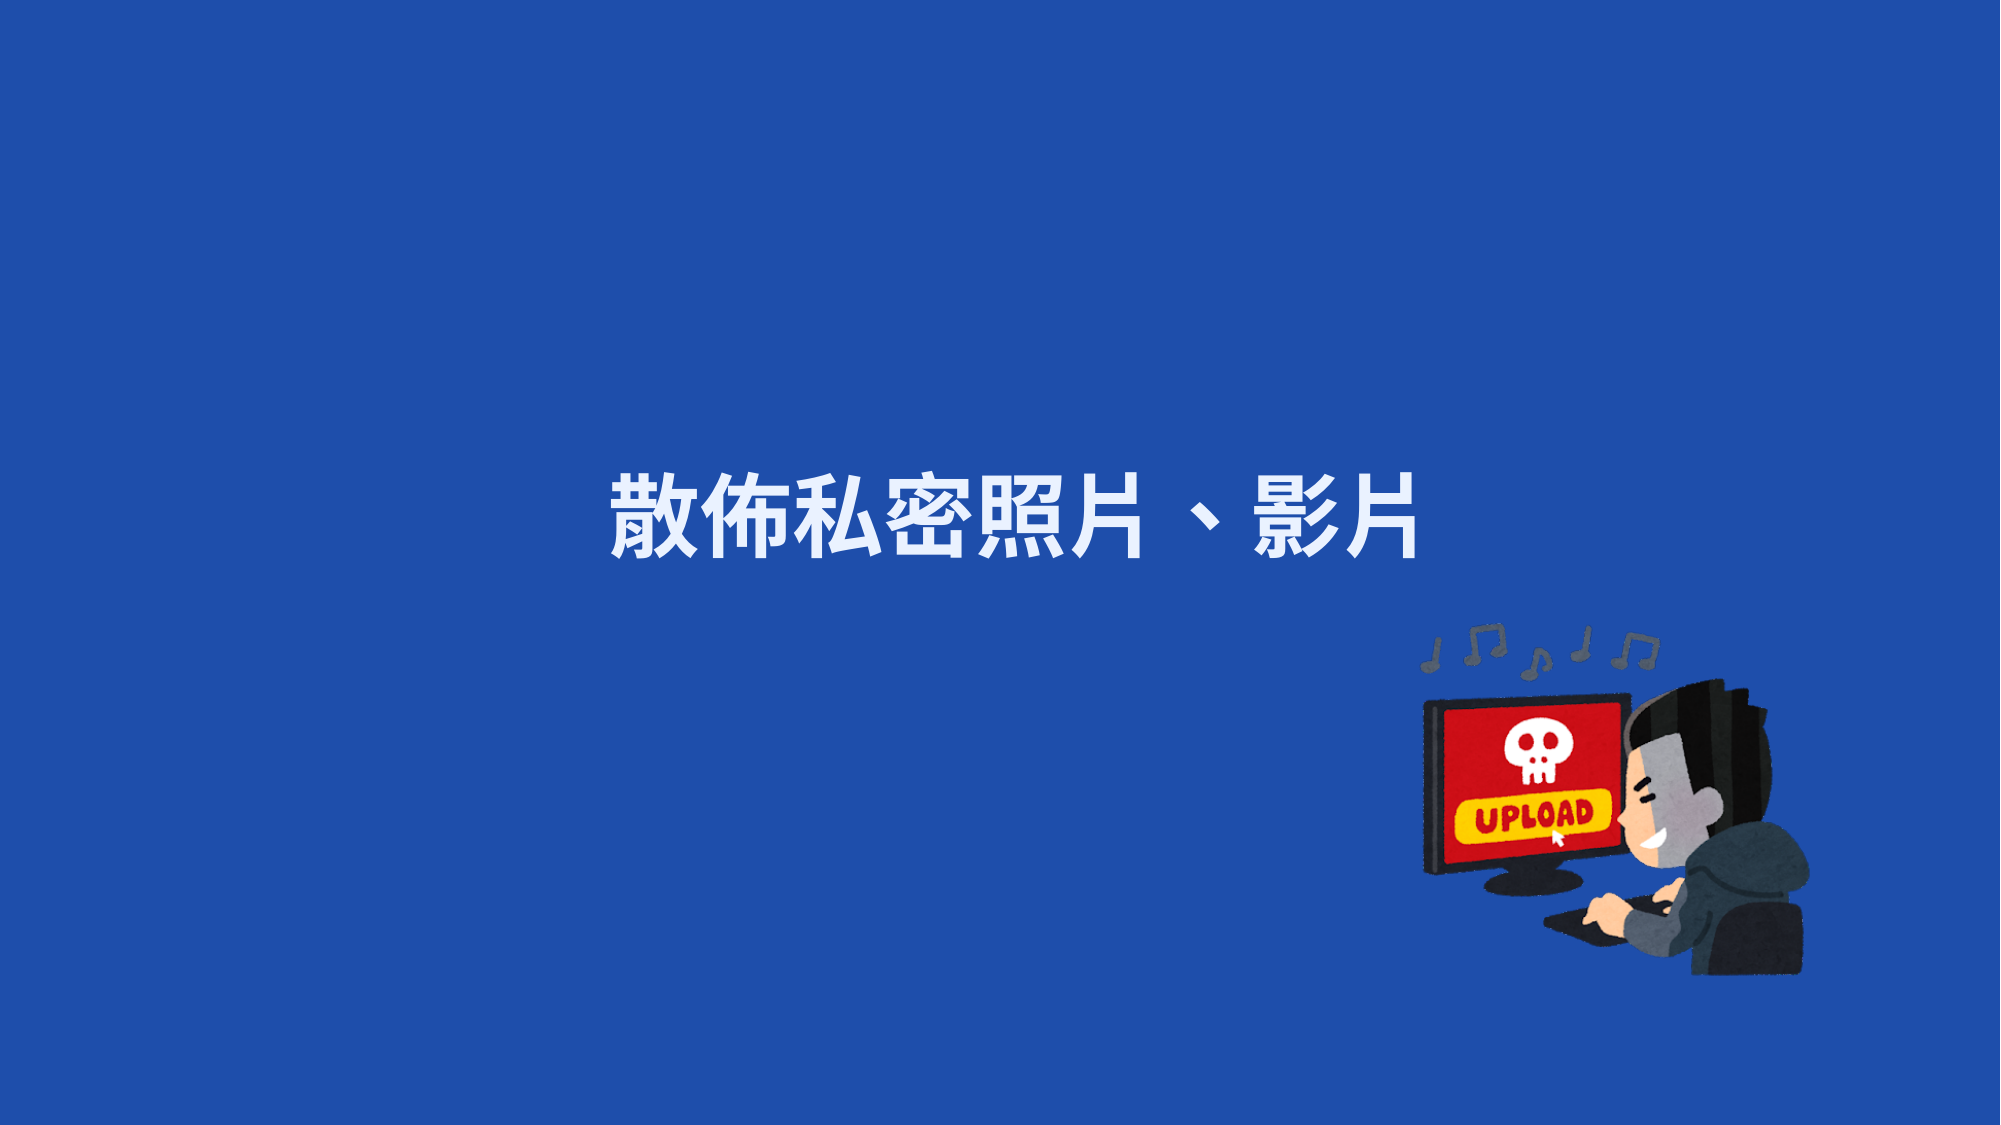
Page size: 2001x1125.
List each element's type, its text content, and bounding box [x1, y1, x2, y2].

text_box 散佈私密照片、影片 [159, 412, 1885, 630]
picture [1405, 603, 1817, 988]
